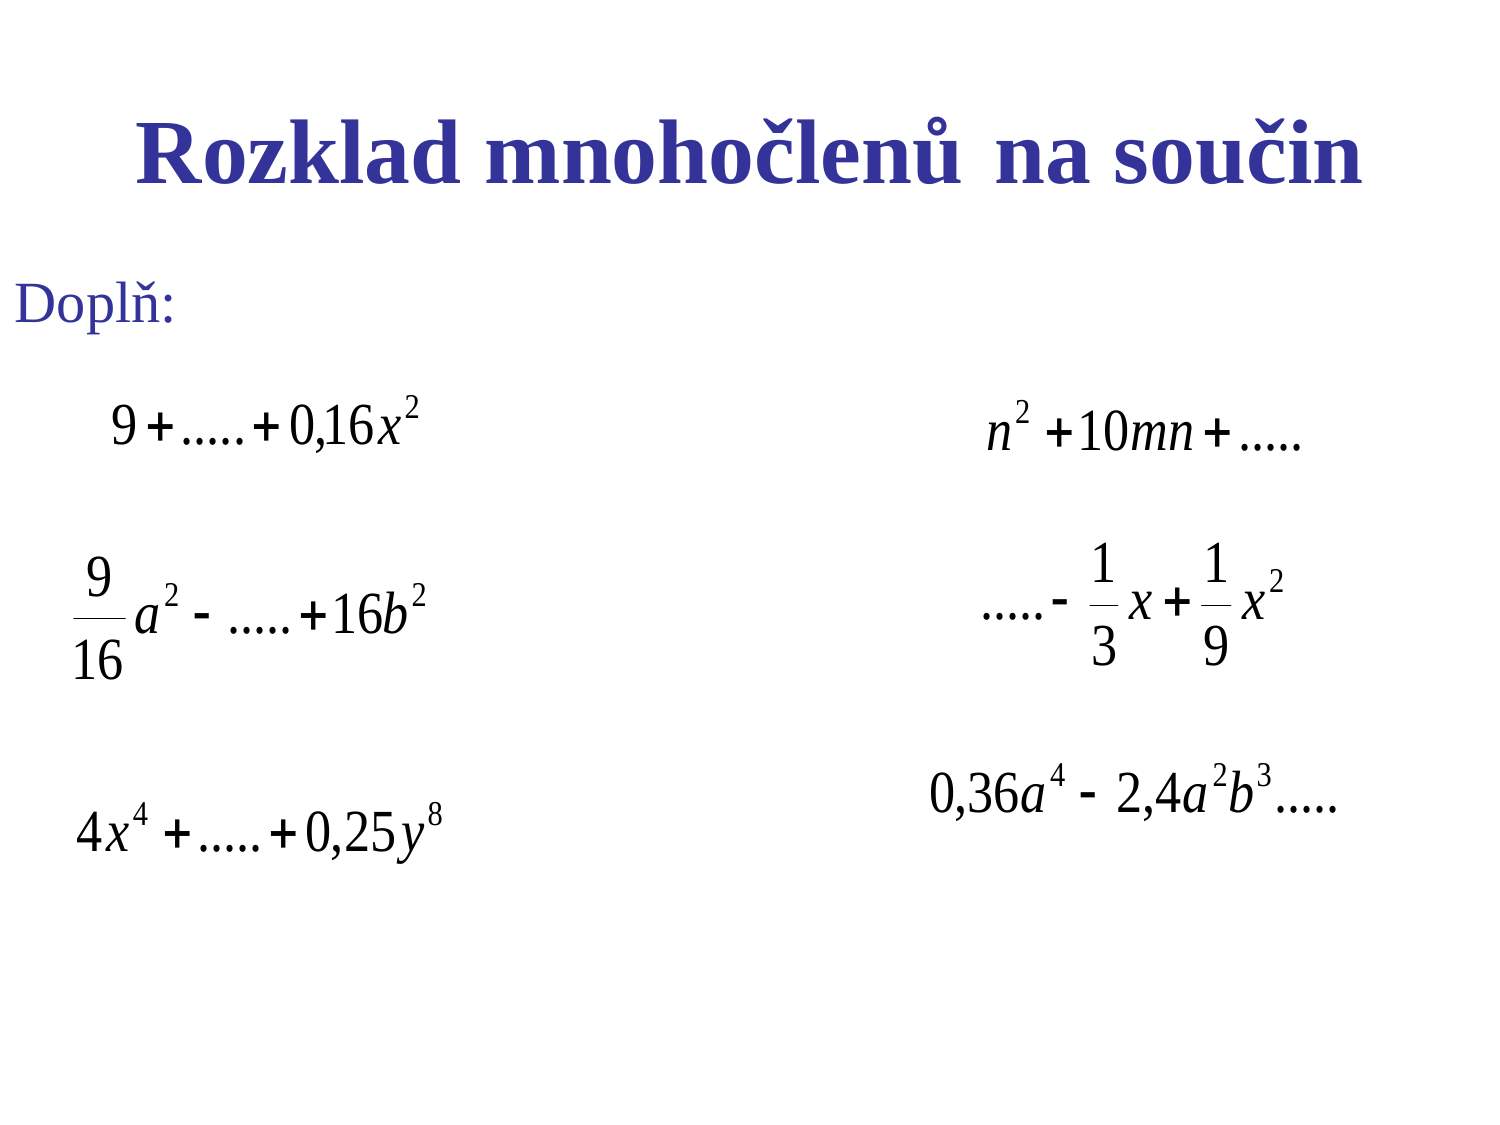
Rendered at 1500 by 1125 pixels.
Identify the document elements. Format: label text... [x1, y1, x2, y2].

chart [104, 380, 428, 470]
chart [975, 525, 1294, 680]
chart [922, 748, 1345, 838]
chart [69, 786, 452, 877]
text_box Doplň: [0, 256, 1471, 343]
chart [978, 385, 1310, 466]
chart [64, 538, 435, 694]
text_box Rozklad mnohočlenů na součin [75, 45, 1426, 233]
